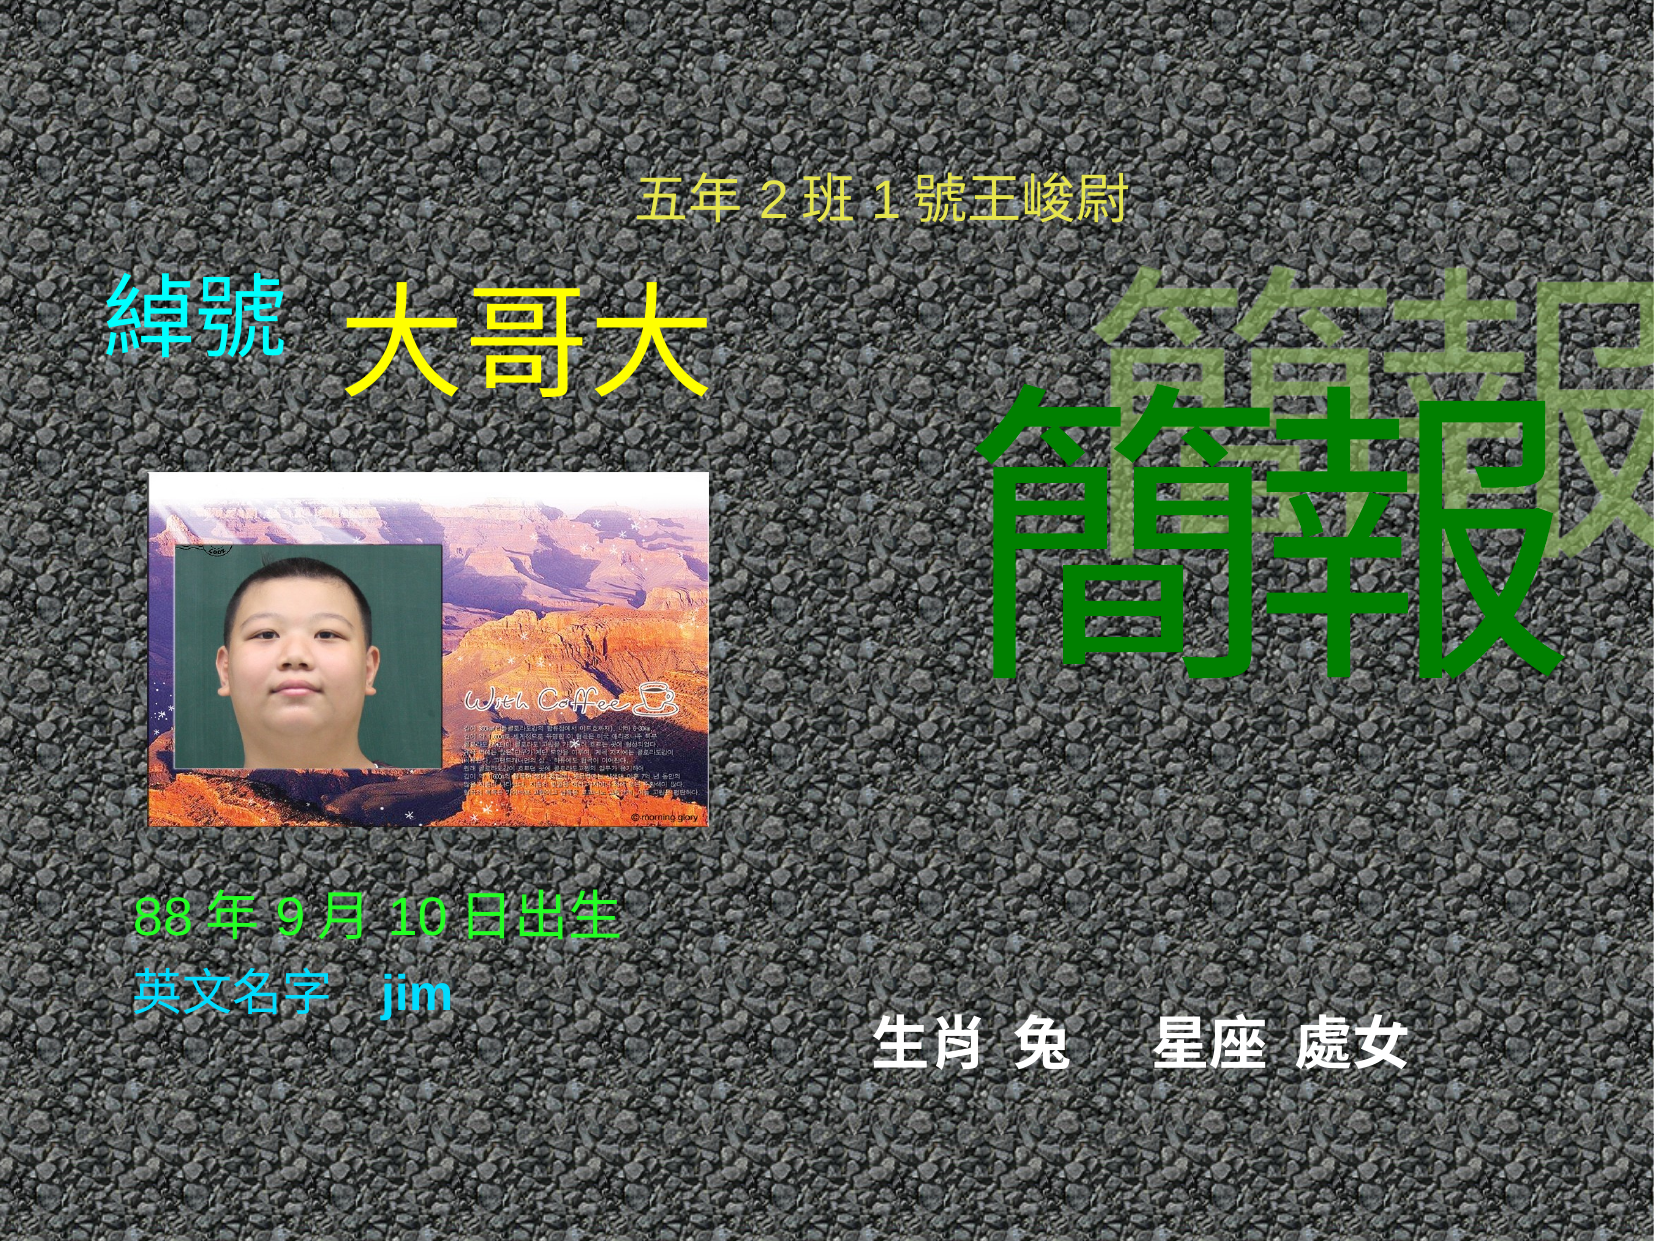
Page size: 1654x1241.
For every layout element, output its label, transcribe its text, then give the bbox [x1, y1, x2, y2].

text_box 簡報 [1113, 384, 1270, 679]
text_box 這就是我 [709, 531, 726, 827]
text_box 簡報 [1266, 386, 1408, 678]
text_box 簡報 [1063, 565, 1183, 664]
text_box 英文名字 jim [118, 944, 739, 1078]
picture [0, 0, 1654, 1241]
text_box 88年9月10日出生 [118, 865, 1300, 945]
text_box 簡報 [1419, 400, 1565, 680]
text_box 綽號 [88, 236, 325, 384]
text_box 生肖 兔 星座 處女 [856, 989, 1506, 1063]
text_box 五年2班1號王峻尉 [620, 147, 1152, 228]
text_box 大哥大 [324, 235, 857, 502]
text_box 簡報 [974, 383, 1121, 679]
